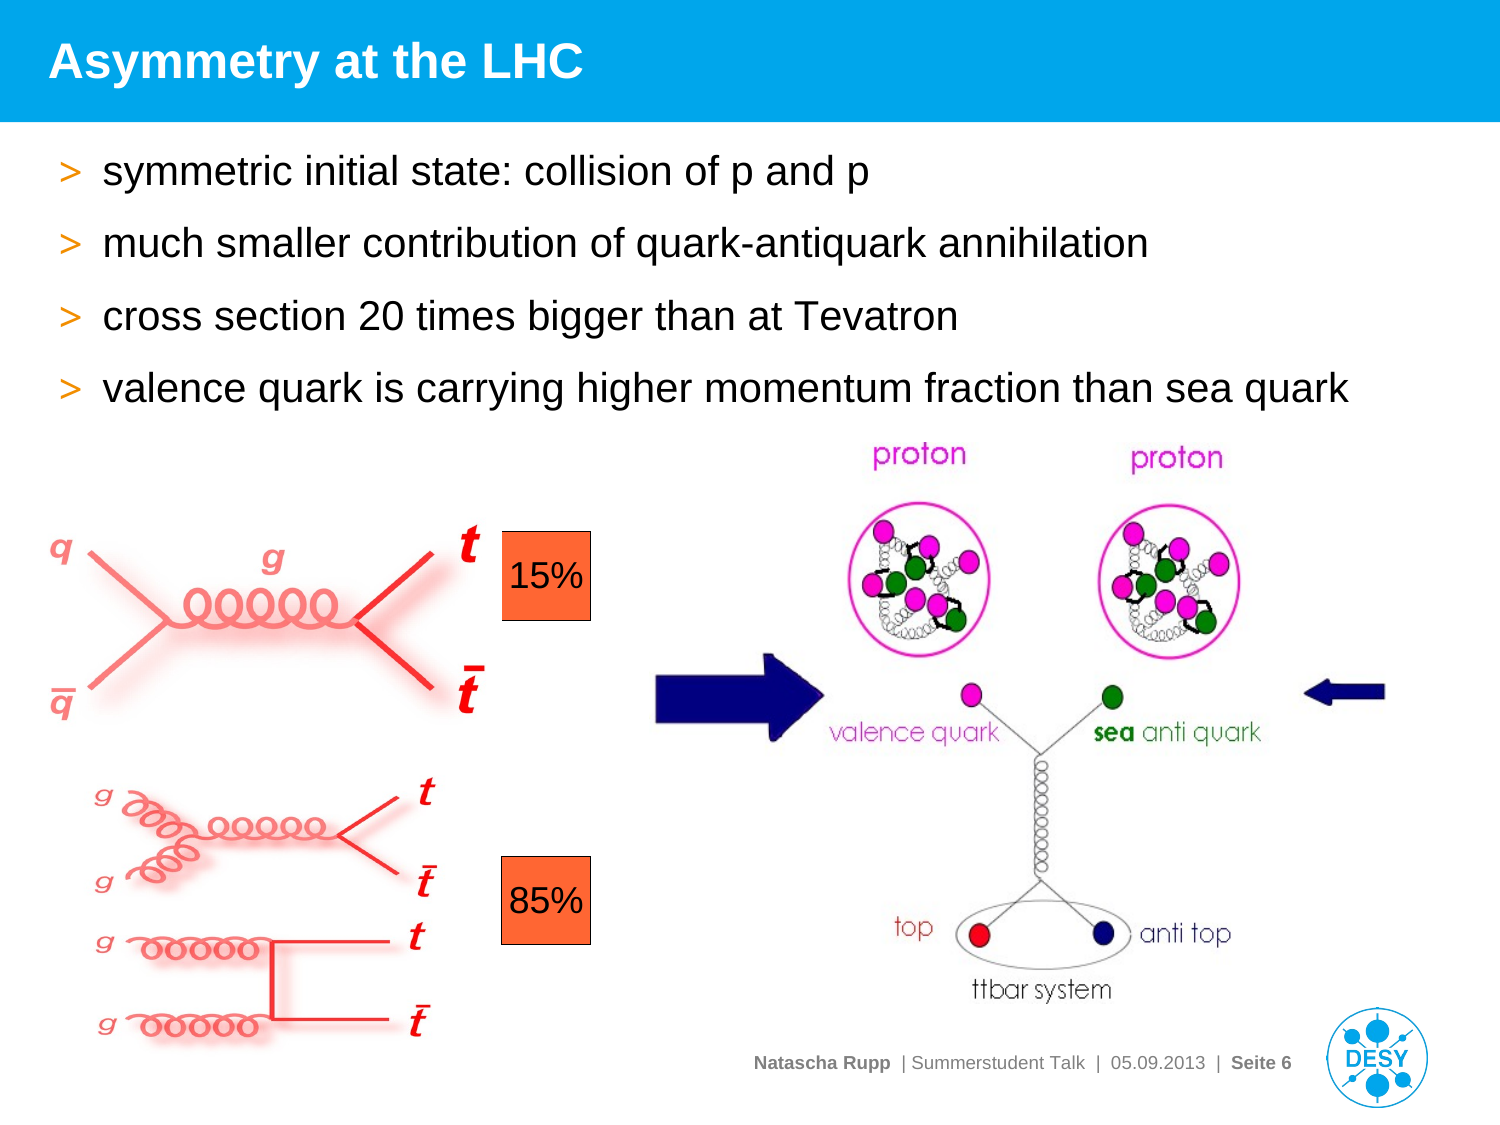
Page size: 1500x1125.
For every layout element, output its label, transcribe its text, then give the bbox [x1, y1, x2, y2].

list symmetric initial state: collision of p and p much smaller contribution of quark-antiquark annihilation cross section 20 times bigger than at Tevatron valence quark is carrying higher momentum fraction than sea quark [59, 147, 1418, 413]
picture [59, 767, 473, 1063]
text_box 15% [502, 531, 591, 621]
picture [29, 501, 502, 739]
picture [1326, 1007, 1428, 1108]
title Asymmetry at the LHC [47, 16, 1446, 107]
picture [649, 442, 1388, 1004]
text_box 85% [501, 856, 591, 945]
